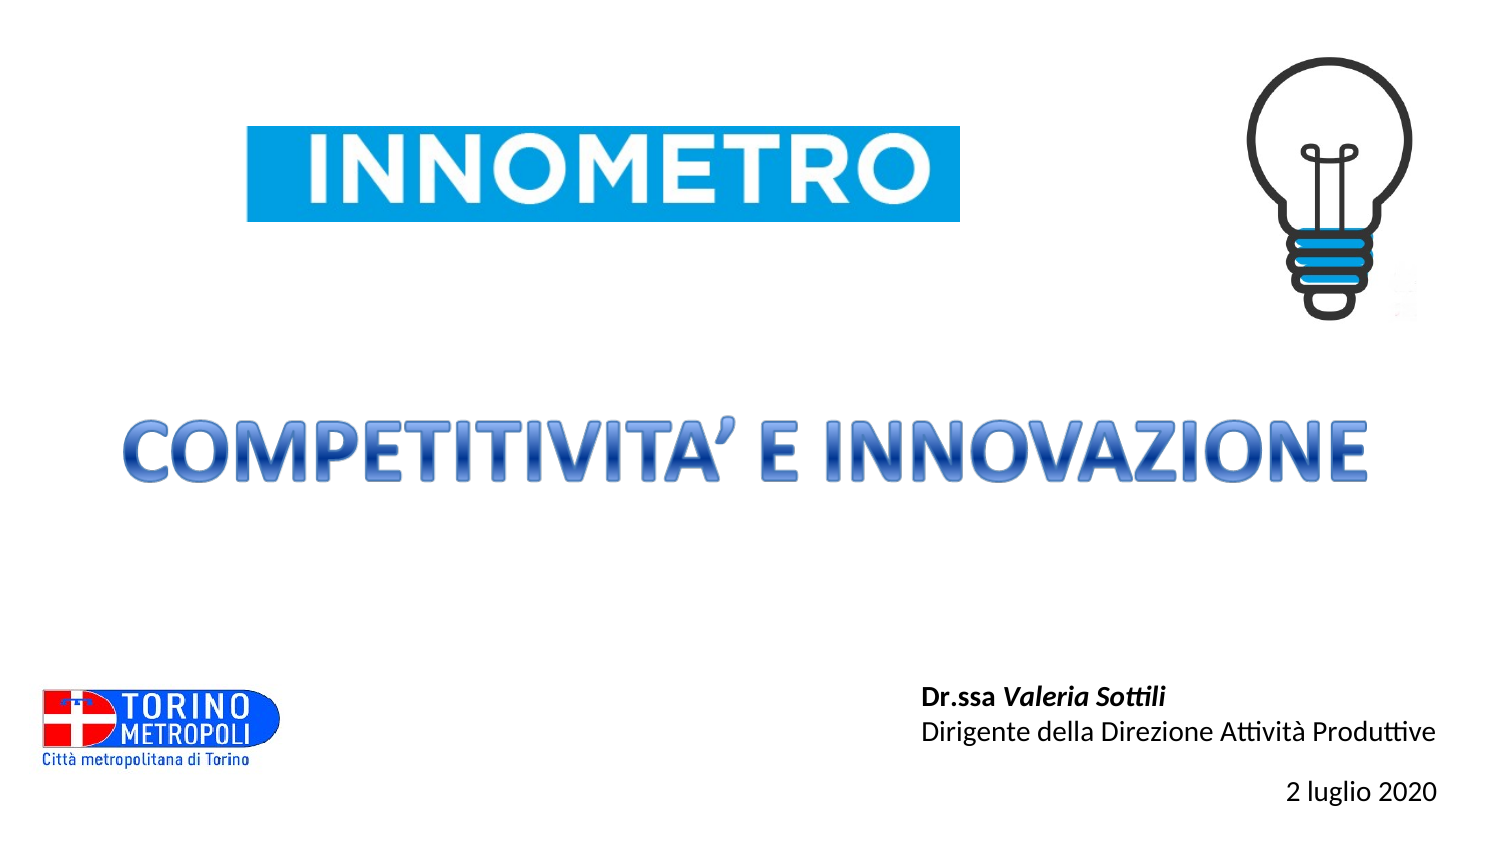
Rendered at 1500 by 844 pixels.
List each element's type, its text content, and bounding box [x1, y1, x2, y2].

picture [1246, 55, 1417, 325]
picture [419, 133, 481, 204]
picture [493, 133, 566, 204]
picture [343, 133, 404, 204]
picture [723, 133, 780, 204]
text_box 2 luglio 2020 [1271, 764, 1453, 815]
picture [857, 133, 930, 204]
picture [64, 365, 1426, 515]
picture [242, 126, 248, 222]
picture [29, 669, 298, 789]
picture [579, 133, 647, 204]
text_box Dr.ssa Valeria Sottili Dirigente della Direzione Attività Produttive [906, 669, 1452, 756]
picture [791, 134, 849, 204]
picture [311, 133, 327, 204]
picture [663, 133, 715, 204]
